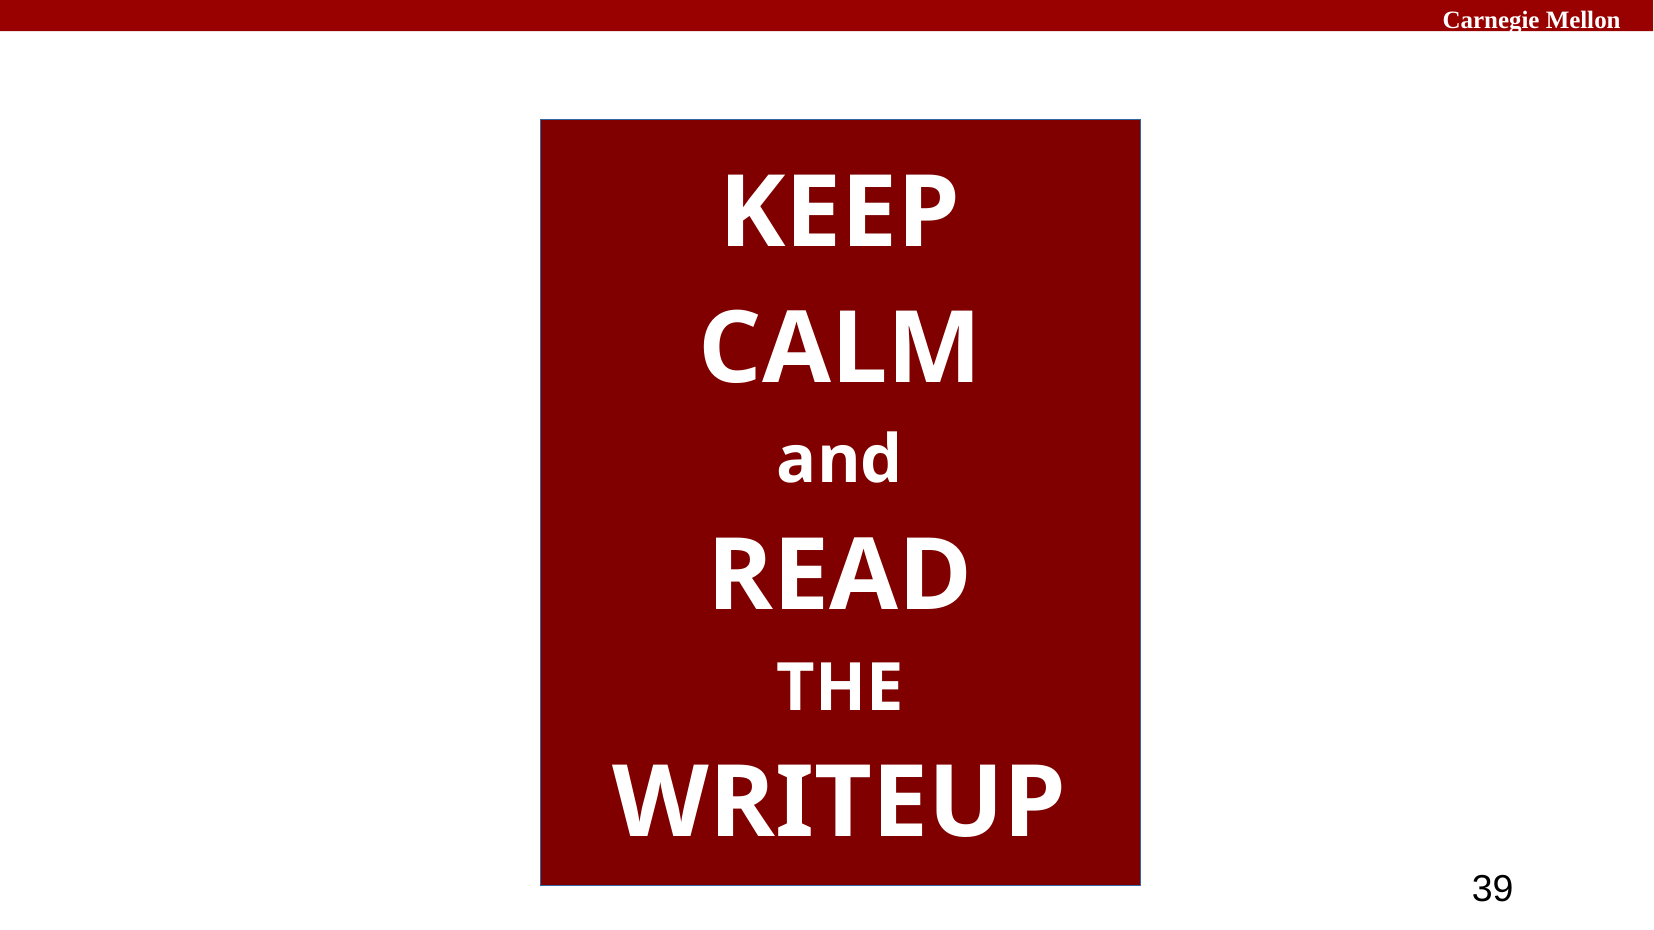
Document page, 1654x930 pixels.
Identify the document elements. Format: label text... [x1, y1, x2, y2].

text_box KEEP CALM and READ THE WRITEUP [540, 119, 1141, 886]
